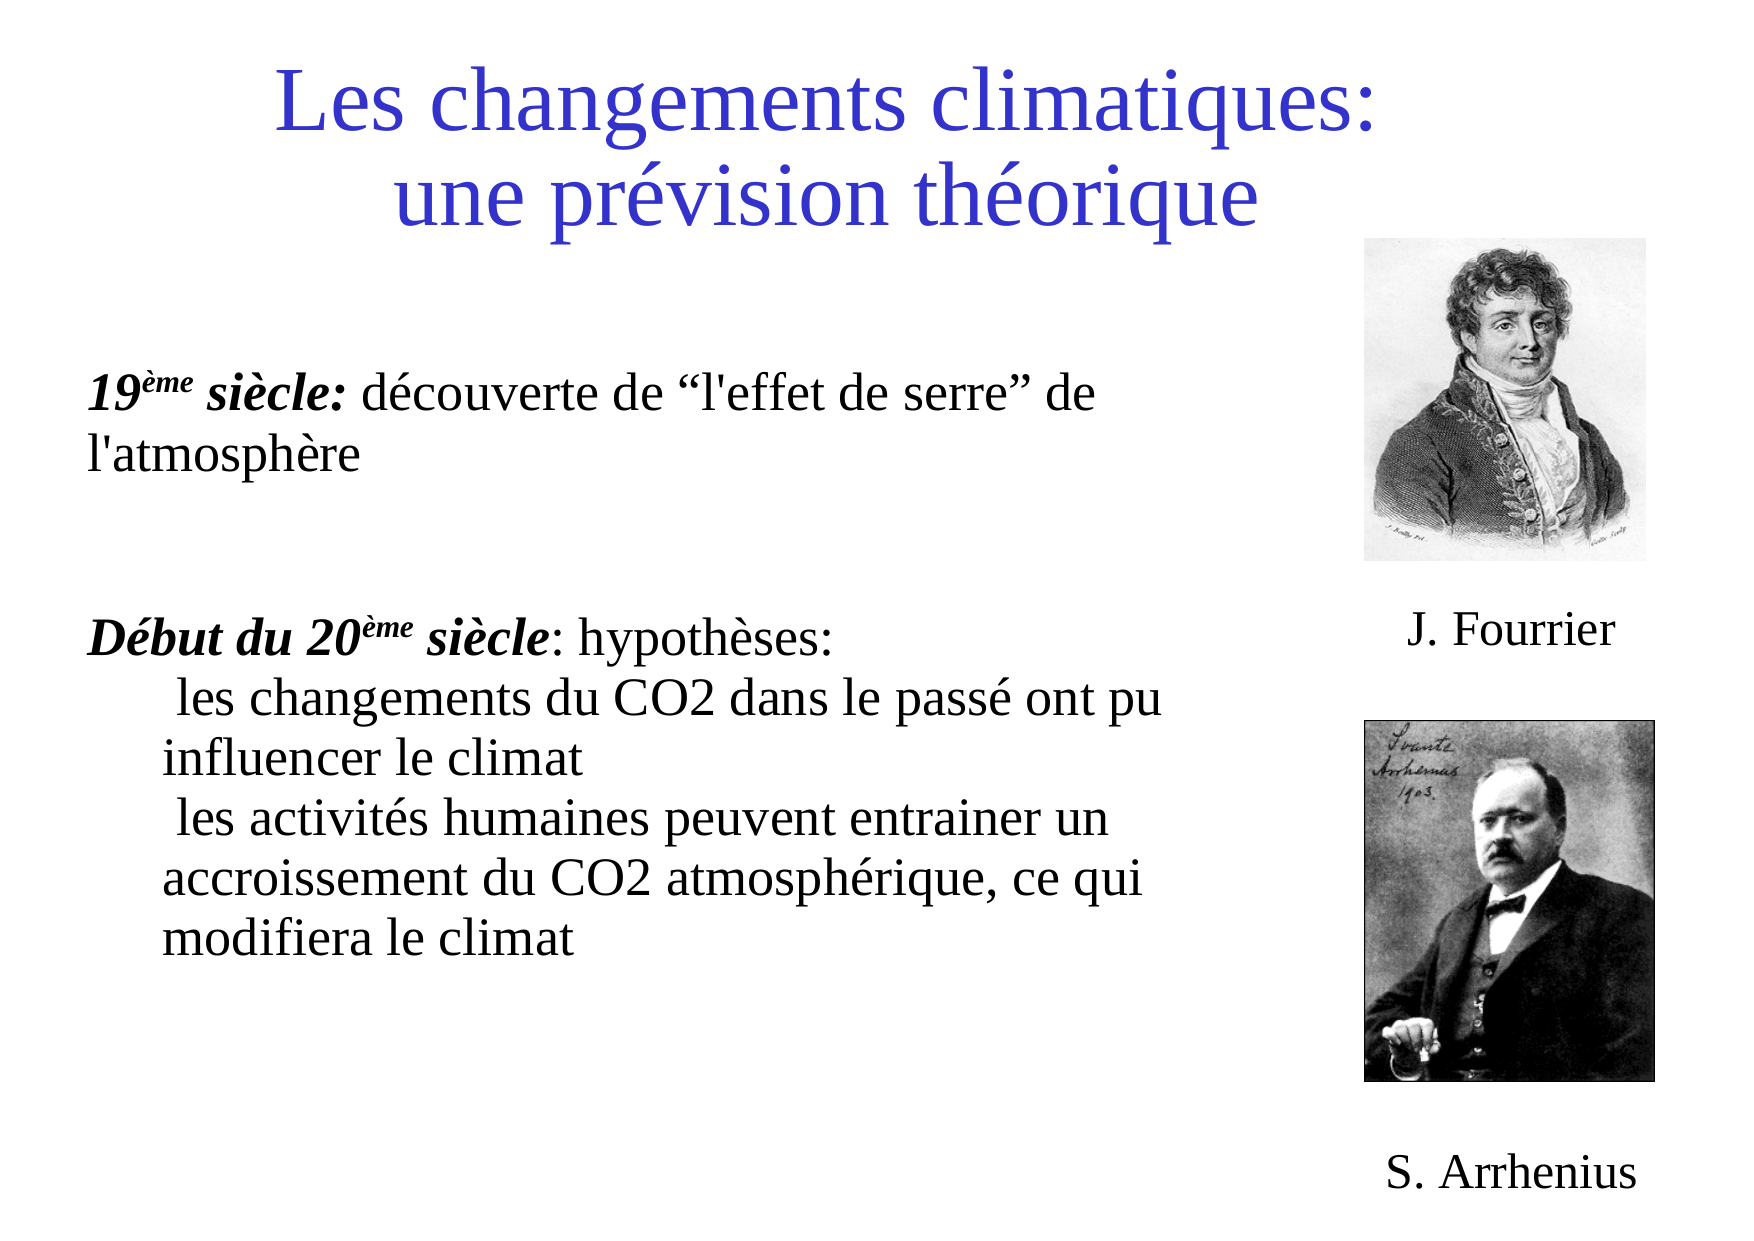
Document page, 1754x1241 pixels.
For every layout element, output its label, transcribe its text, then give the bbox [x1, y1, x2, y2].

picture [1364, 238, 1646, 561]
text_box Les changements climatiques: une prévision théorique [181, 46, 1475, 253]
picture [1364, 720, 1655, 1082]
text_box J. Fourrier [1334, 584, 1690, 669]
text_box S. Arrhenius [1334, 1127, 1690, 1213]
text_box 19ème siècle: découverte de “l'effet de serre” de l'atmosphère Début du 20ème siècle: hypothèses: les changements du CO2 dans le passé ont pu influencer le climat les activités humaines peuvent entrainer un accroissement du CO2 atmosphérique, ce qui modifiera le climat [87, 301, 1193, 1028]
